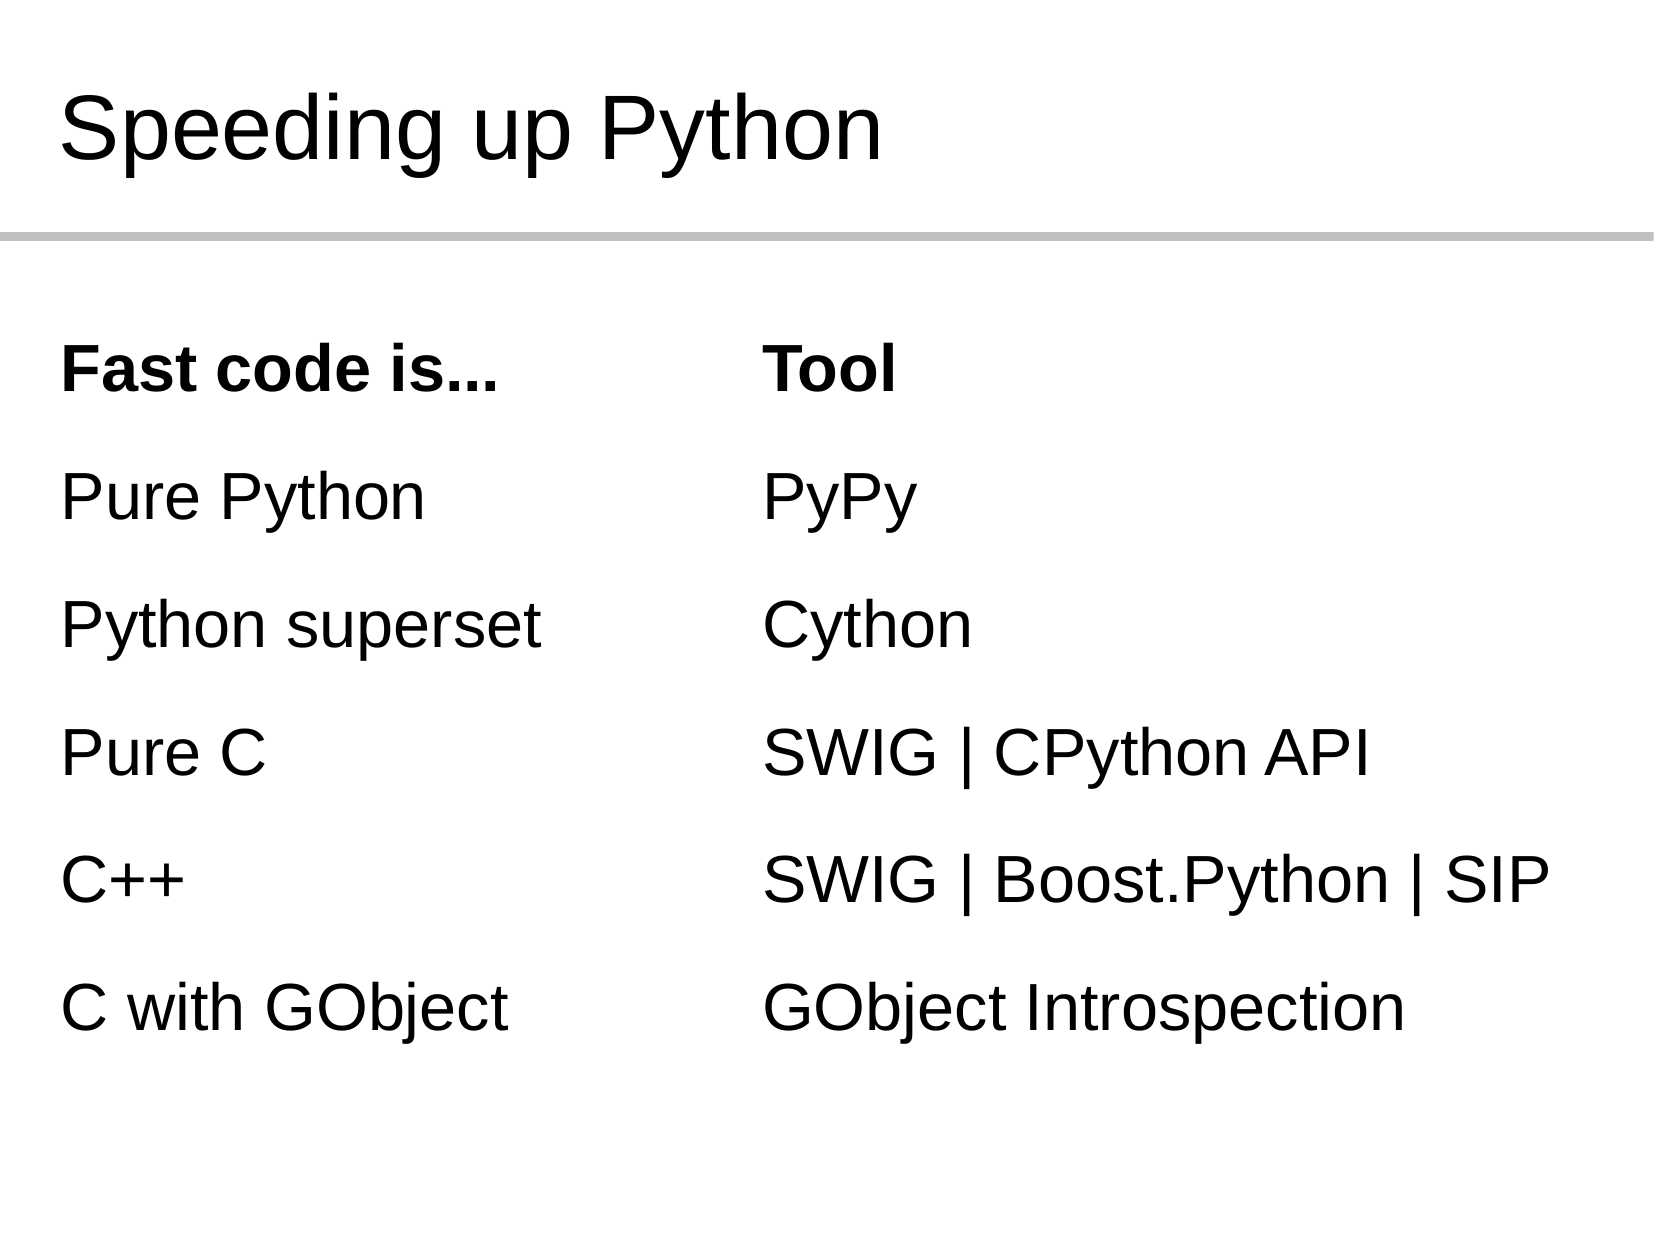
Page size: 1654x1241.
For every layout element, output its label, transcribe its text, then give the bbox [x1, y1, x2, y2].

table_cell C with GObject [55, 944, 756, 1071]
table_cell SWIG | CPython API [756, 688, 1599, 816]
table_header Tool [756, 305, 1599, 433]
table_cell Pure Python [55, 433, 756, 560]
table_cell C++ [55, 816, 756, 944]
table_cell SWIG | Boost.Python | SIP [756, 816, 1599, 944]
table_header Fast code is... [55, 305, 756, 433]
table_cell GObject Introspection [756, 944, 1599, 1071]
table_cell Python superset [55, 560, 756, 688]
title Speeding up Python [59, 49, 1595, 207]
table_cell PyPy [756, 433, 1599, 560]
table_cell Pure C [55, 688, 756, 816]
table_cell Cython [756, 560, 1599, 688]
